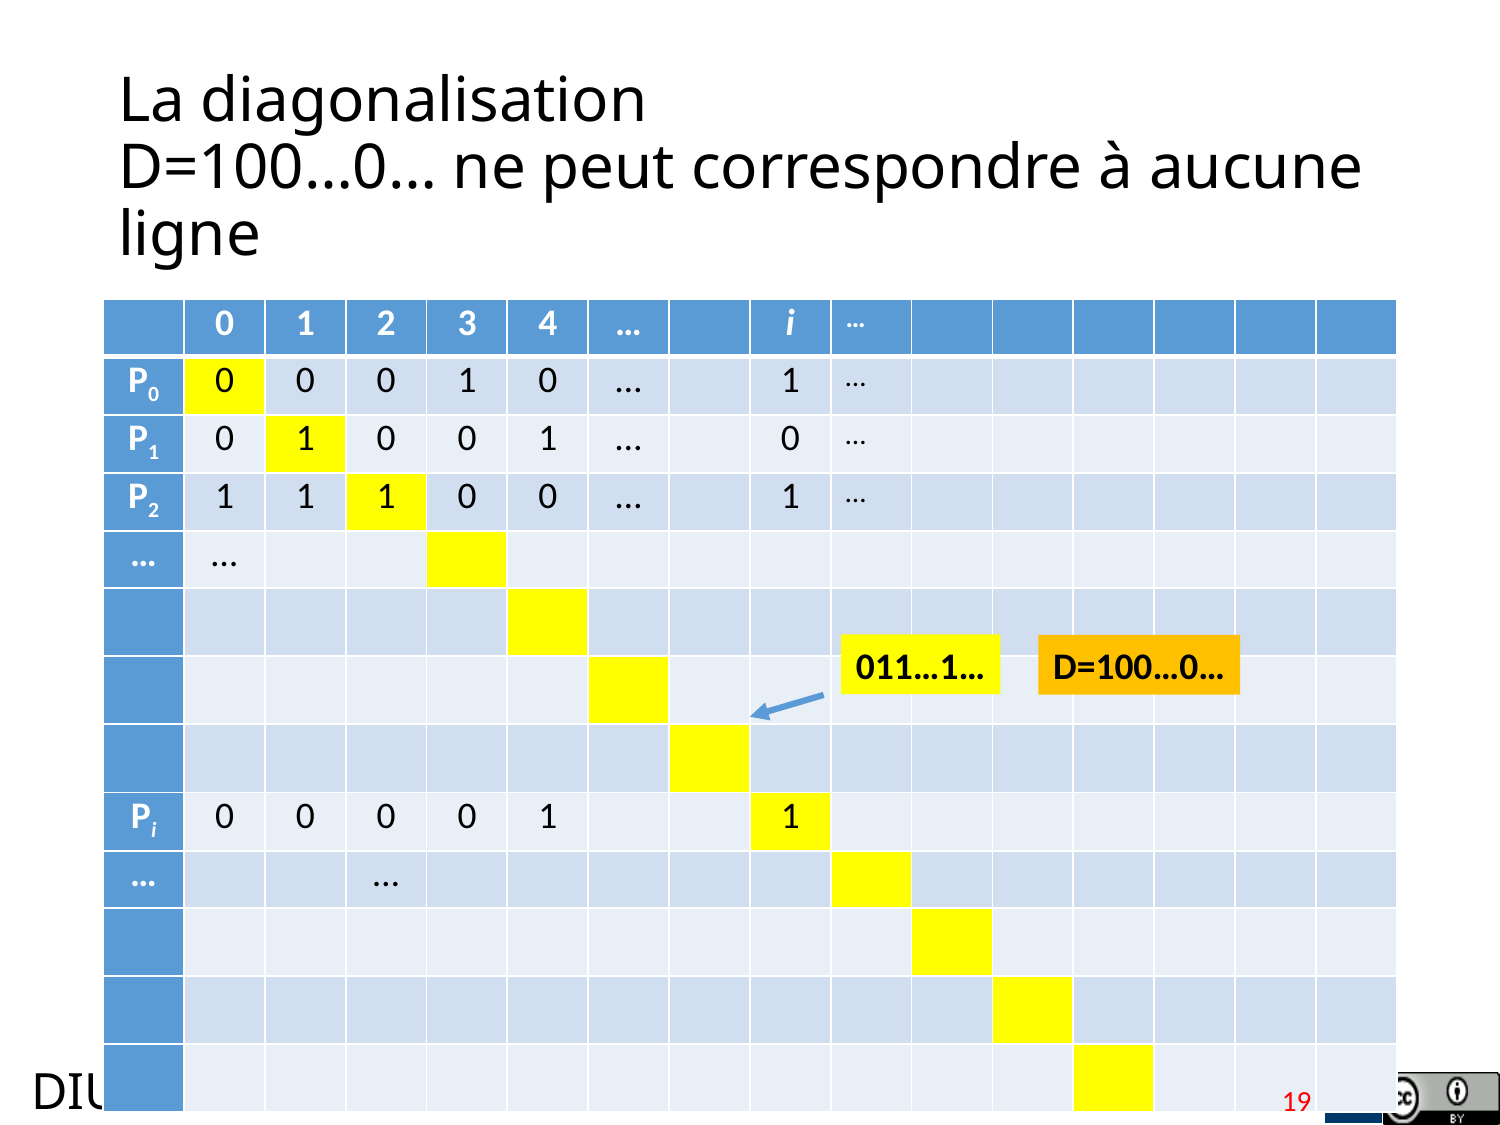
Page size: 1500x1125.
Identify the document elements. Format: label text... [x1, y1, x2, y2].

table_cell [1155, 532, 1234, 587]
table_cell 1 [427, 359, 506, 414]
table_cell [1155, 695, 1234, 723]
table_cell [993, 1045, 1072, 1111]
table_cell [670, 977, 749, 1043]
table_cell [508, 532, 587, 587]
table_cell 0 [266, 359, 345, 414]
table_cell 1 [185, 474, 264, 530]
table_cell [266, 589, 345, 655]
table_cell [185, 657, 264, 723]
table_cell [1236, 532, 1315, 587]
table_cell [670, 532, 749, 587]
table_cell Pi [104, 793, 183, 850]
table_cell [1074, 909, 1153, 975]
table_cell [1074, 725, 1153, 792]
table_cell [993, 416, 1072, 472]
table_cell [589, 977, 668, 1043]
table_cell … [589, 416, 668, 472]
table_cell [508, 657, 587, 723]
table_header … [589, 300, 668, 354]
table_cell [912, 1045, 992, 1111]
table_header 3 [427, 300, 506, 354]
table_cell [912, 977, 992, 1043]
table_cell [1236, 852, 1315, 907]
table_cell [589, 657, 668, 723]
table_cell 0 [751, 416, 830, 472]
table_cell [670, 909, 749, 975]
table_cell [912, 909, 992, 975]
table_cell [751, 909, 830, 975]
table_header 0 [185, 300, 264, 354]
table_cell … [589, 474, 668, 530]
table_header [993, 300, 1072, 354]
table_cell [1155, 589, 1234, 634]
table_cell [508, 589, 587, 655]
table_cell [1074, 1045, 1153, 1111]
table_cell [1317, 474, 1396, 530]
table_cell [427, 909, 506, 975]
table_cell 0 [347, 416, 426, 472]
table_cell 0 [185, 793, 264, 850]
table_cell [832, 977, 911, 1043]
table_cell [1317, 589, 1396, 655]
table_cell [1155, 474, 1234, 530]
table_cell [1074, 589, 1153, 634]
table_cell [1155, 977, 1234, 1043]
table_cell [1317, 1045, 1396, 1111]
table_cell [266, 657, 345, 723]
table_header 1 [266, 300, 345, 354]
table_cell [508, 725, 587, 792]
table_cell … [104, 532, 183, 587]
table_cell [1236, 793, 1315, 850]
table_cell [104, 657, 183, 723]
table_cell [266, 909, 345, 975]
table_cell [185, 977, 264, 1043]
table_cell [508, 977, 587, 1043]
table_cell [993, 725, 1072, 792]
table_cell 0 [185, 416, 264, 472]
table_cell 0 [508, 474, 587, 530]
table_cell [347, 657, 426, 723]
table_cell [1317, 909, 1396, 975]
table_header [1074, 300, 1153, 354]
table_cell 0 [347, 793, 426, 850]
table_cell 0 [266, 793, 345, 850]
table_cell [266, 532, 345, 587]
table_header [1317, 300, 1396, 354]
table_cell [185, 1045, 264, 1111]
table_cell [751, 852, 830, 907]
table_header 4 [508, 300, 587, 354]
table_cell [832, 1045, 911, 1111]
table_cell … [832, 416, 911, 472]
table_cell [993, 657, 1072, 723]
title La diagonalisation D=100…0… ne peut correspondre à aucune ligne [103, 59, 1397, 278]
table_cell [185, 852, 264, 907]
table_cell [1074, 532, 1153, 587]
table_cell [427, 977, 506, 1043]
table_cell [1155, 793, 1234, 850]
table_cell [751, 977, 830, 1043]
table_header [670, 300, 749, 354]
table_cell [104, 909, 183, 975]
table_cell [104, 725, 183, 792]
table_cell [1074, 977, 1153, 1043]
table_cell [993, 793, 1072, 850]
table_cell [832, 725, 911, 792]
table_cell [266, 977, 345, 1043]
table_cell … [185, 532, 264, 587]
table_cell 0 [508, 359, 587, 414]
table_cell [912, 852, 992, 907]
table_cell [1317, 359, 1396, 414]
table_cell [508, 852, 587, 907]
table_cell [1317, 852, 1396, 907]
table_cell [751, 1045, 830, 1111]
table_cell [1236, 657, 1315, 723]
table_cell [1074, 695, 1153, 723]
table_cell [1074, 416, 1153, 472]
table_header [1155, 300, 1234, 354]
table_cell 0 [427, 416, 506, 472]
table_cell [508, 909, 587, 975]
table_cell [1317, 532, 1396, 587]
table_cell [912, 589, 992, 634]
table_cell [104, 977, 183, 1043]
table_cell [266, 725, 345, 792]
table_cell [912, 474, 992, 530]
table_cell [1074, 359, 1153, 414]
table_cell [670, 474, 749, 530]
table_cell [1236, 1045, 1315, 1111]
table_cell [993, 359, 1072, 414]
table_header [912, 300, 992, 354]
table_cell [1074, 793, 1153, 850]
table_cell [266, 1045, 345, 1111]
table_cell [670, 416, 749, 472]
table_cell [589, 852, 668, 907]
table_cell [670, 852, 749, 907]
table_cell … [832, 359, 911, 414]
table_cell [1155, 909, 1234, 975]
table_cell [993, 909, 1072, 975]
table_header [104, 300, 183, 354]
table_header [1236, 300, 1315, 354]
table_cell [1236, 977, 1315, 1043]
table_cell 1 [508, 416, 587, 472]
table_cell 1 [508, 793, 587, 850]
table_cell [1317, 793, 1396, 850]
table_cell [670, 359, 749, 414]
table_cell 1 [751, 359, 830, 414]
table_cell [589, 725, 668, 792]
table_cell [993, 532, 1072, 587]
table_cell [104, 589, 183, 655]
table_cell 1 [266, 474, 345, 530]
table_cell 1 [266, 416, 345, 472]
table_cell [912, 695, 992, 723]
table_cell … [589, 359, 668, 414]
table_cell [832, 909, 911, 975]
text_box 011…1… [841, 634, 1001, 695]
table_cell [912, 532, 992, 587]
table_cell [1317, 657, 1396, 723]
table_cell [589, 909, 668, 975]
picture [1383, 1072, 1500, 1125]
table_cell [589, 532, 668, 587]
table_cell [185, 589, 264, 655]
table_cell [670, 589, 749, 655]
table_cell [1074, 474, 1153, 530]
table_cell [1155, 1045, 1234, 1111]
table_cell [347, 977, 426, 1043]
table_header … [832, 300, 911, 354]
table_header 2 [347, 300, 426, 354]
table_cell … [104, 852, 183, 907]
table_cell [1317, 977, 1396, 1043]
table_cell [1155, 852, 1234, 907]
table_cell … [347, 852, 426, 907]
table_cell [751, 532, 830, 587]
table_cell [347, 589, 426, 655]
table_cell [589, 589, 668, 655]
table_cell [427, 1045, 506, 1111]
table_cell [1155, 725, 1234, 792]
table_cell [427, 725, 506, 792]
table_cell [427, 589, 506, 655]
table_cell [1155, 416, 1234, 472]
table_cell [1236, 725, 1315, 792]
table_cell [993, 589, 1072, 655]
table_cell [589, 1045, 668, 1111]
table_cell [751, 725, 830, 792]
table_cell [1236, 589, 1315, 655]
table_cell [993, 852, 1072, 907]
table_cell [832, 852, 911, 907]
table_cell [912, 359, 992, 414]
table_cell [832, 532, 911, 587]
table_cell [670, 1045, 749, 1111]
table_cell [670, 657, 749, 723]
table_cell P2 [104, 474, 183, 530]
table_cell [185, 725, 264, 792]
table_cell [266, 852, 345, 907]
table_cell [427, 657, 506, 723]
table_cell [670, 793, 749, 850]
table_cell [751, 657, 830, 723]
table_cell 0 [427, 793, 506, 850]
table_cell [832, 589, 911, 655]
table_cell [427, 532, 506, 587]
table_cell [589, 793, 668, 850]
table_cell [427, 852, 506, 907]
table_cell 0 [347, 359, 426, 414]
table_cell 1 [347, 474, 426, 530]
table_cell [508, 1045, 587, 1111]
table_cell [347, 1045, 426, 1111]
table_cell [993, 474, 1072, 530]
table_cell [912, 725, 992, 792]
table_cell [1155, 359, 1234, 414]
table_cell [912, 416, 992, 472]
table_cell 0 [185, 359, 264, 414]
table_cell [832, 657, 911, 723]
text_box D=100…0… [1038, 634, 1241, 695]
slide_number <numéro> [1240, 1070, 1327, 1125]
table_cell [1317, 416, 1396, 472]
table_cell [1074, 852, 1153, 907]
table_cell … [832, 474, 911, 530]
table_cell [670, 725, 749, 792]
table_cell [185, 909, 264, 975]
table_cell [1236, 909, 1315, 975]
picture [1327, 1113, 1382, 1123]
table_cell [1317, 725, 1396, 792]
table_cell 1 [751, 474, 830, 530]
table_cell 0 [427, 474, 506, 530]
table_cell [1236, 416, 1315, 472]
table_cell [347, 532, 426, 587]
table_cell [1236, 359, 1315, 414]
table_cell [832, 793, 911, 850]
table_cell 1 [751, 793, 830, 850]
table_cell [993, 977, 1072, 1043]
table_cell [347, 909, 426, 975]
table_cell P1 [104, 416, 183, 472]
table_header i [751, 300, 830, 354]
table_cell [347, 725, 426, 792]
table_cell [1236, 474, 1315, 530]
table_cell [751, 589, 830, 655]
table_cell [912, 793, 992, 850]
table_cell [104, 1045, 183, 1111]
table_cell P0 [104, 359, 183, 414]
